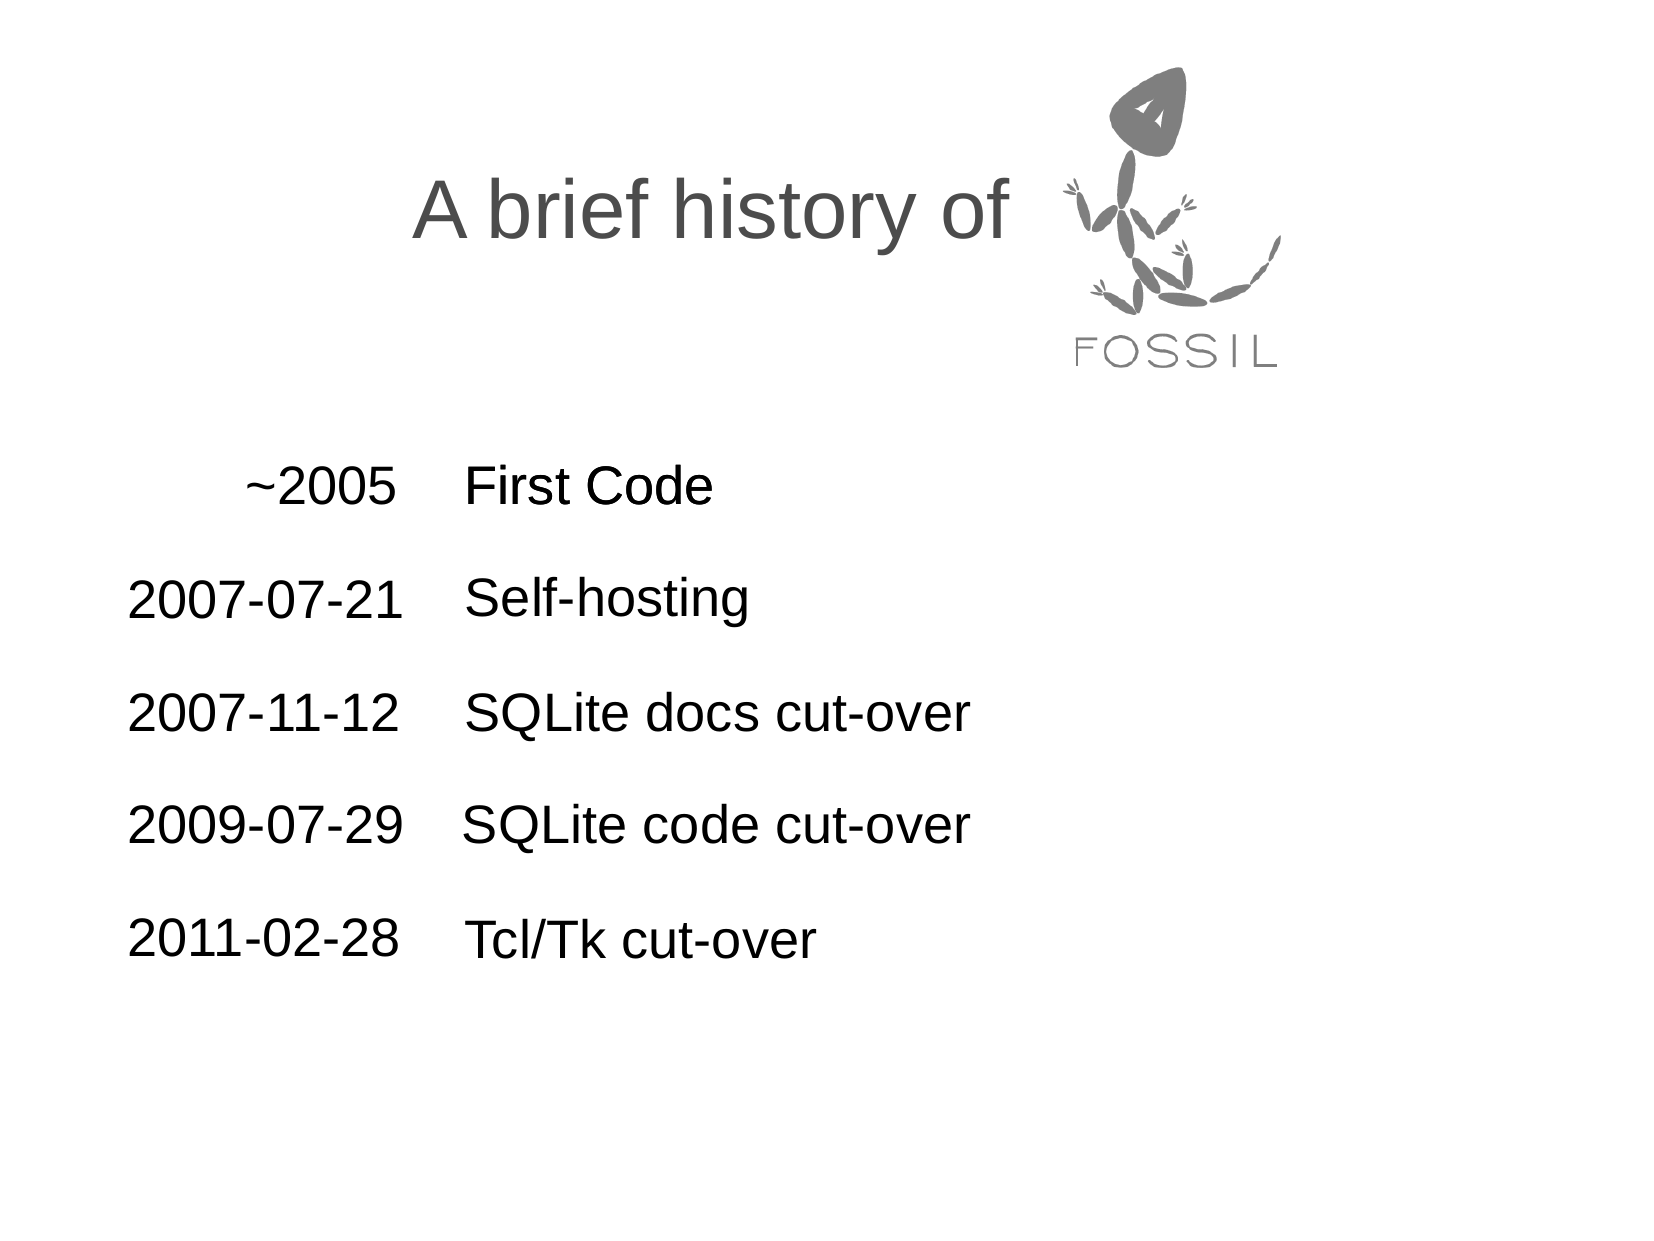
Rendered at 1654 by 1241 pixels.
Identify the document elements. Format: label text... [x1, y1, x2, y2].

text_box SQLite code cut-over [447, 787, 987, 863]
text_box 2007-11-12 [112, 675, 417, 751]
picture [1062, 67, 1281, 368]
text_box A brief history of [398, 156, 1026, 265]
text_box 2009-07-29 [112, 787, 421, 863]
text_box SQLite docs cut-over [450, 675, 987, 751]
text_box 2007-07-21 [112, 562, 421, 638]
text_box 2011-02-28 [112, 900, 417, 976]
text_box First Code [450, 447, 731, 524]
text_box ~2005 [230, 447, 414, 524]
text_box Self-hosting [450, 560, 767, 636]
text_box Tcl/Tk cut-over [450, 902, 833, 978]
